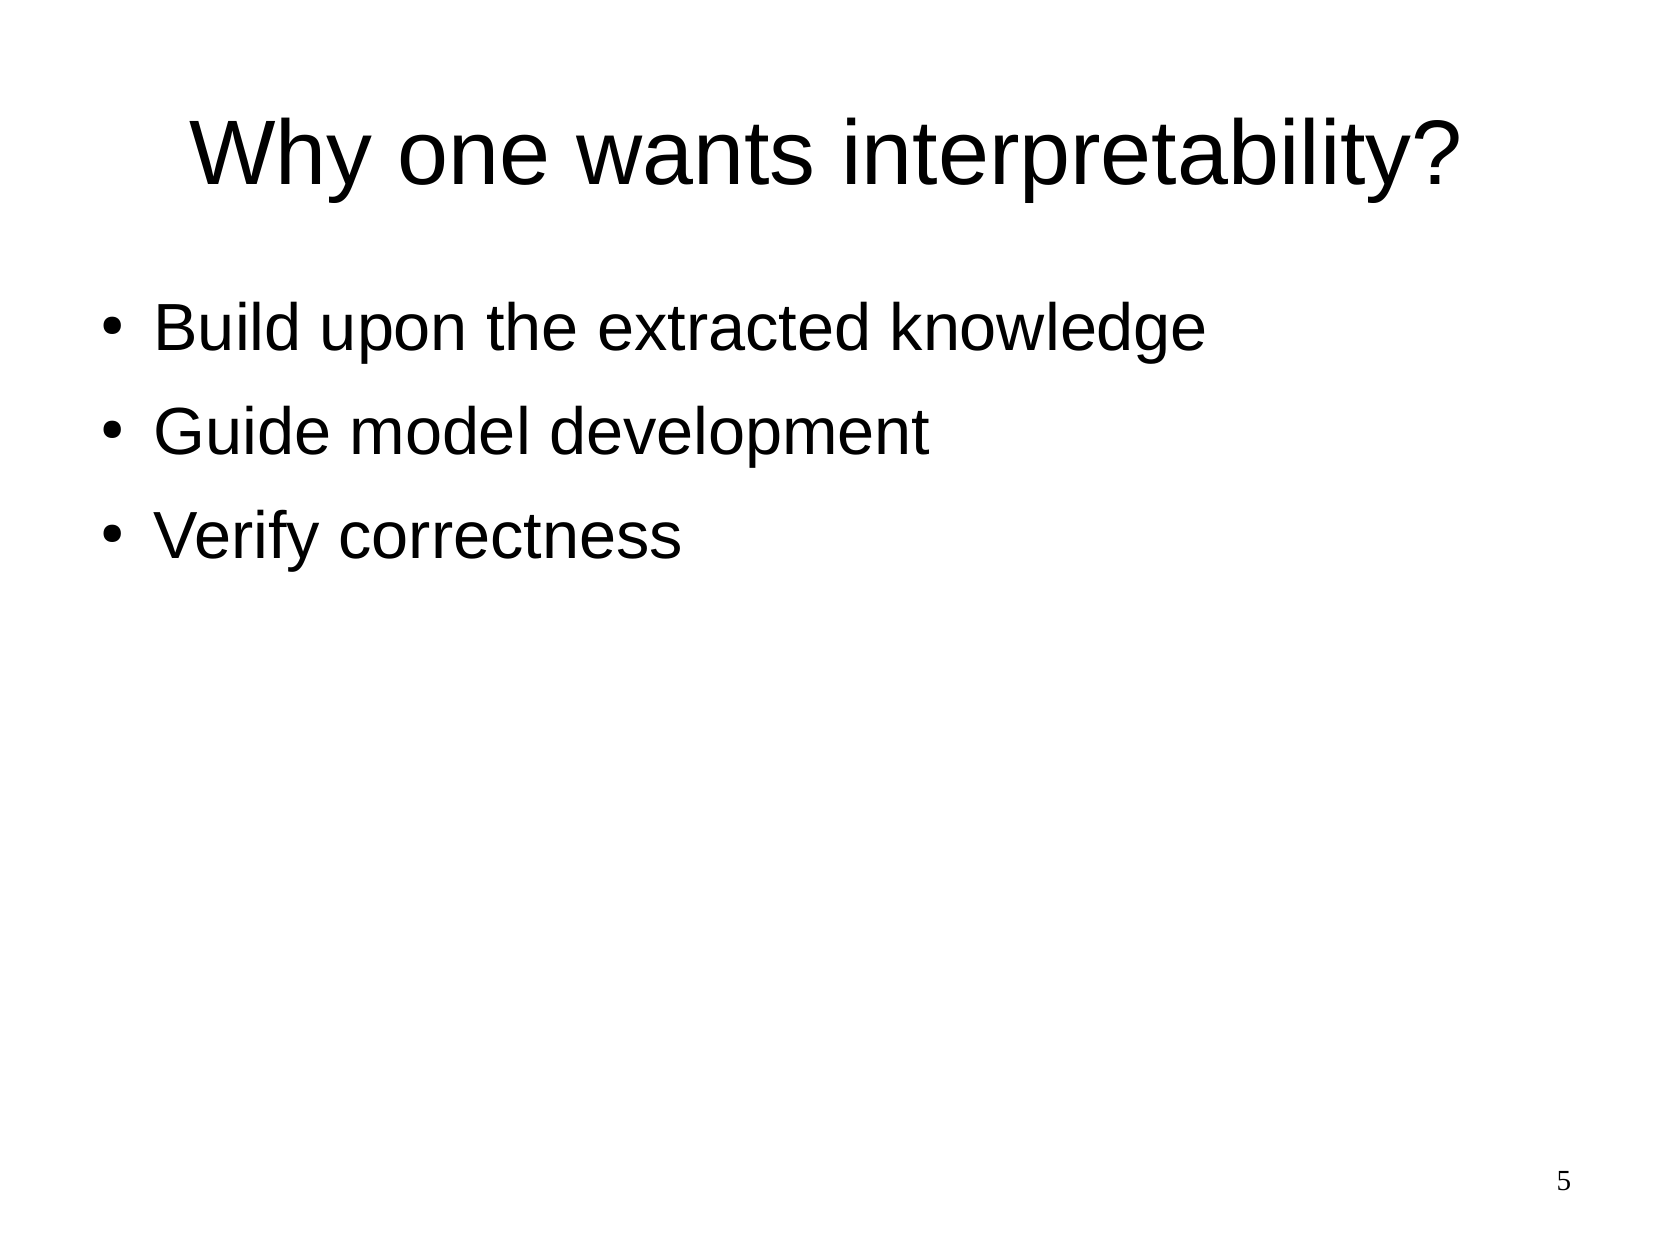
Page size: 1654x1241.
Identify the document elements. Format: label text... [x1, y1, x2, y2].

title Why one wants interpretability? [82, 49, 1571, 257]
list Build upon the extracted knowledge Guide model development Verify correctness [82, 290, 1571, 1010]
